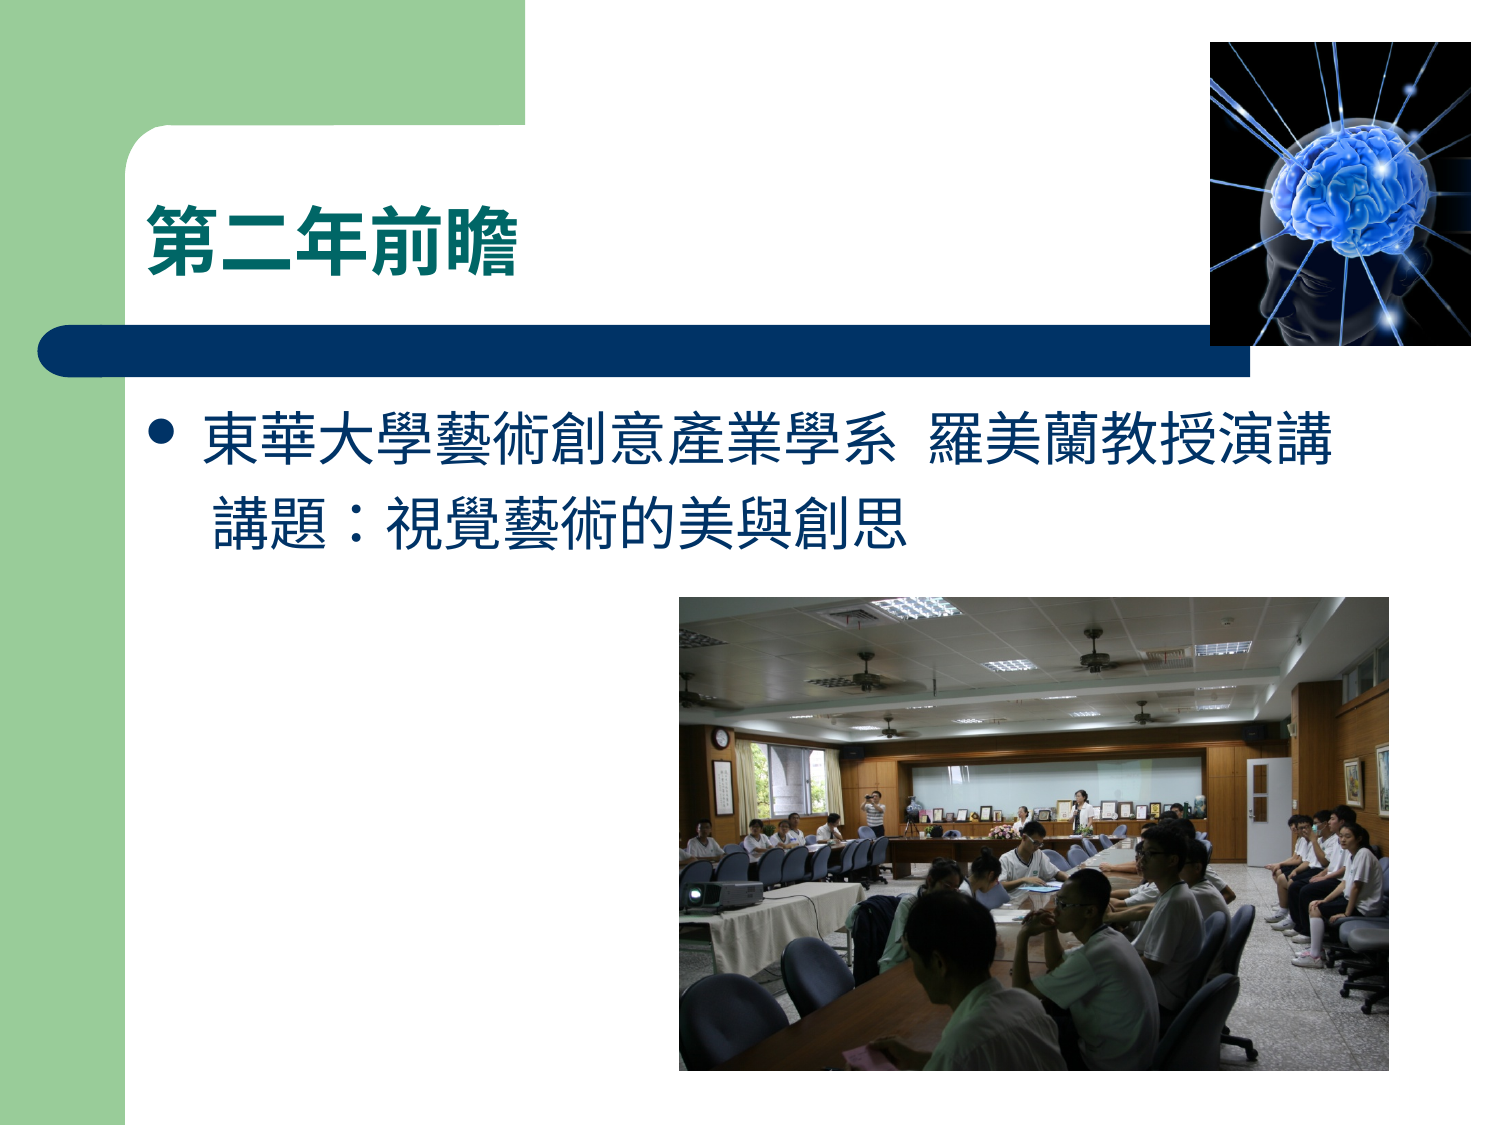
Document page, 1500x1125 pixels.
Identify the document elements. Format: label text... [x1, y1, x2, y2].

title 第二年前瞻 [136, 136, 1210, 301]
picture [679, 597, 1389, 1071]
list 東華大學藝術創意產業學系 羅美蘭教授演講 講題：視覺藝術的美與創思 [137, 387, 1400, 999]
picture [1210, 42, 1471, 346]
